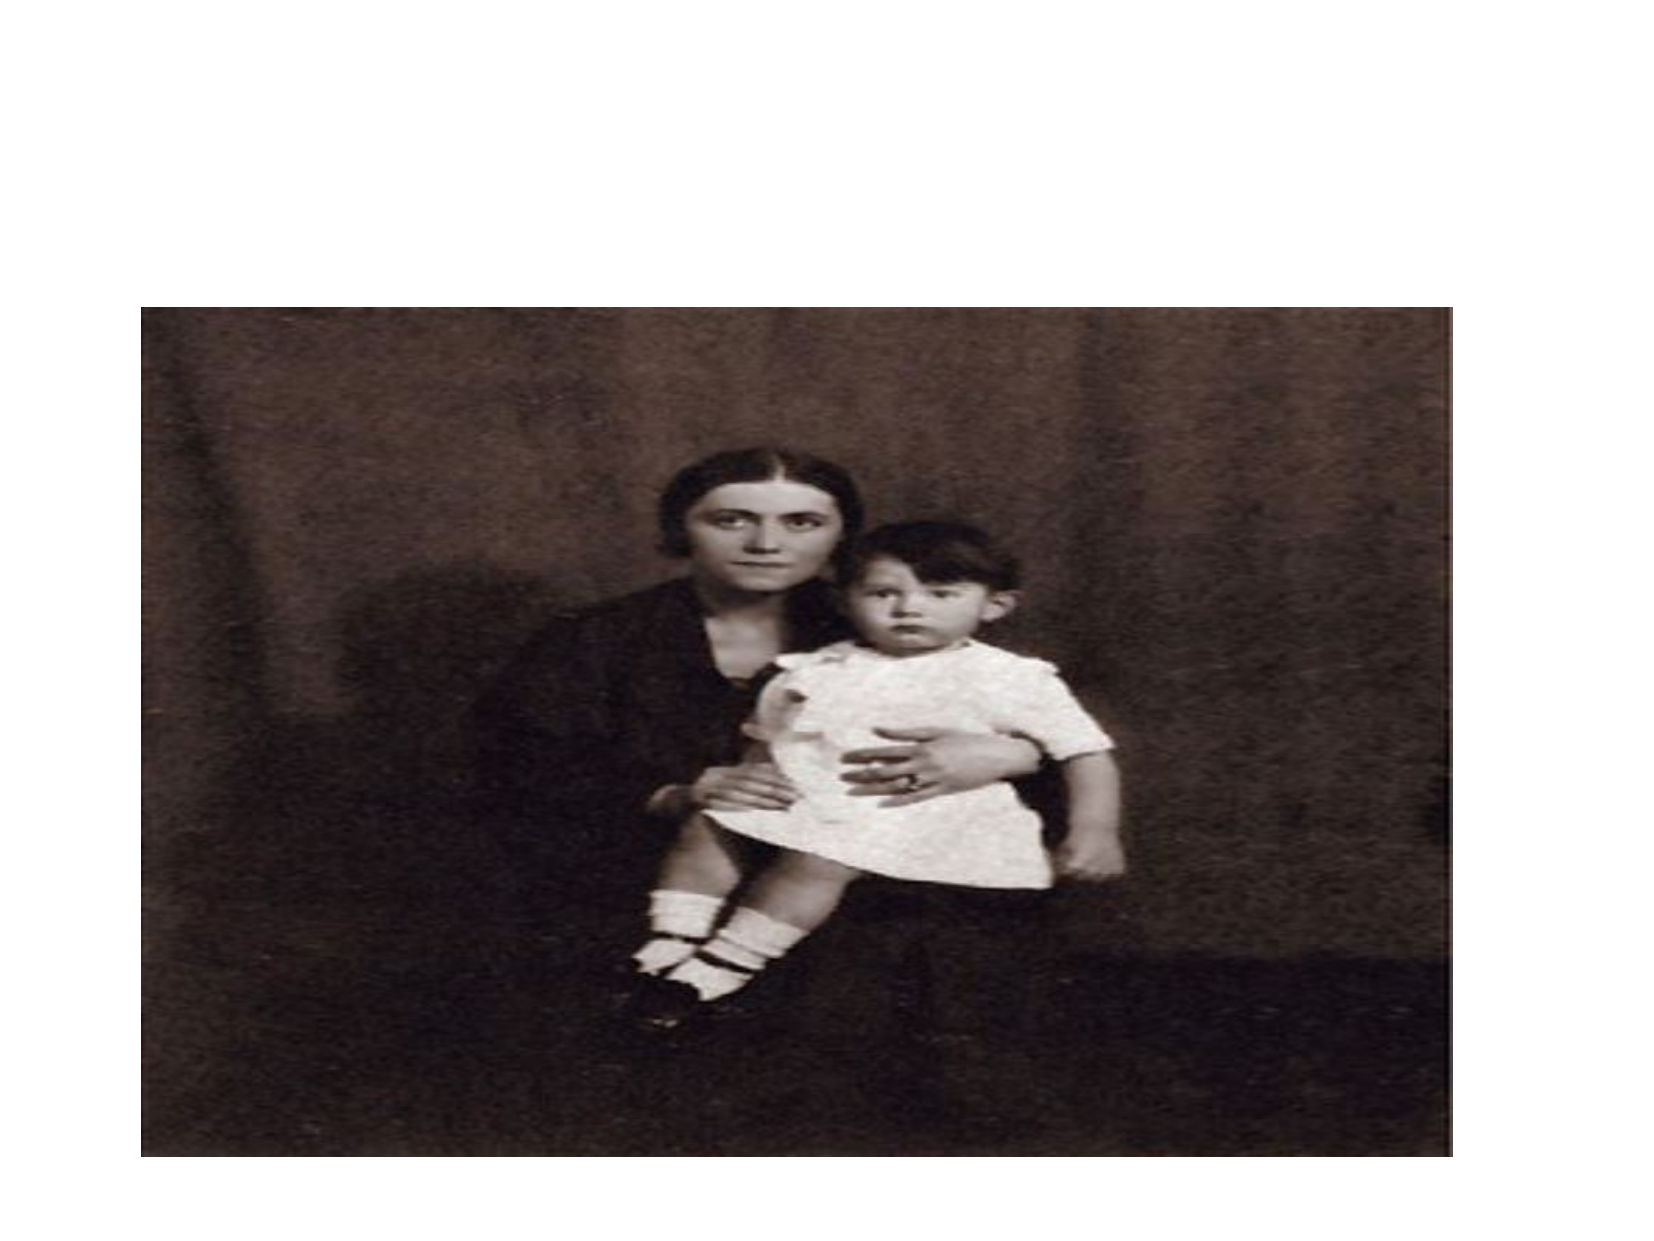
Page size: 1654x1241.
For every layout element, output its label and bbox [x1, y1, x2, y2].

picture [141, 307, 1453, 1158]
